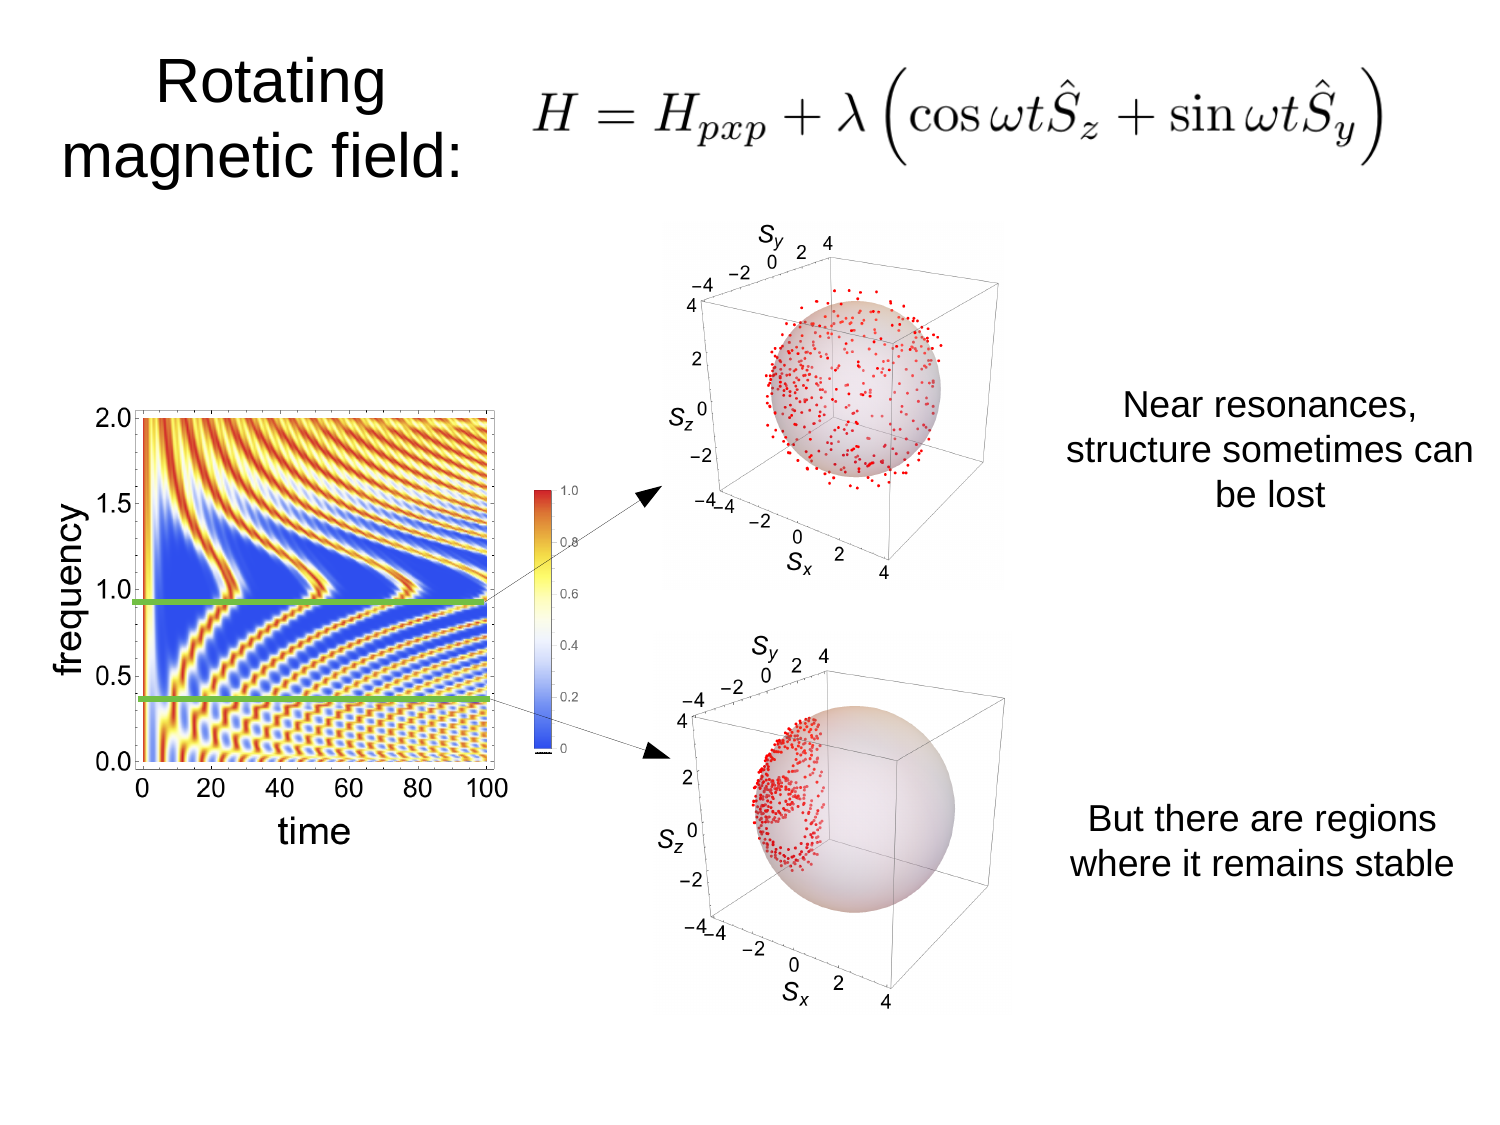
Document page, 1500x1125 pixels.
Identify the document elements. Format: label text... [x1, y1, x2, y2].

picture [40, 400, 585, 858]
text_box Near resonances, structure sometimes can be lost [1049, 365, 1491, 472]
text_box Rotating magnetic field: [40, 24, 503, 190]
picture [520, 57, 1394, 180]
text_box But there are regions where it remains stable [1041, 779, 1483, 886]
picture [662, 221, 1004, 590]
picture [653, 631, 1012, 1015]
